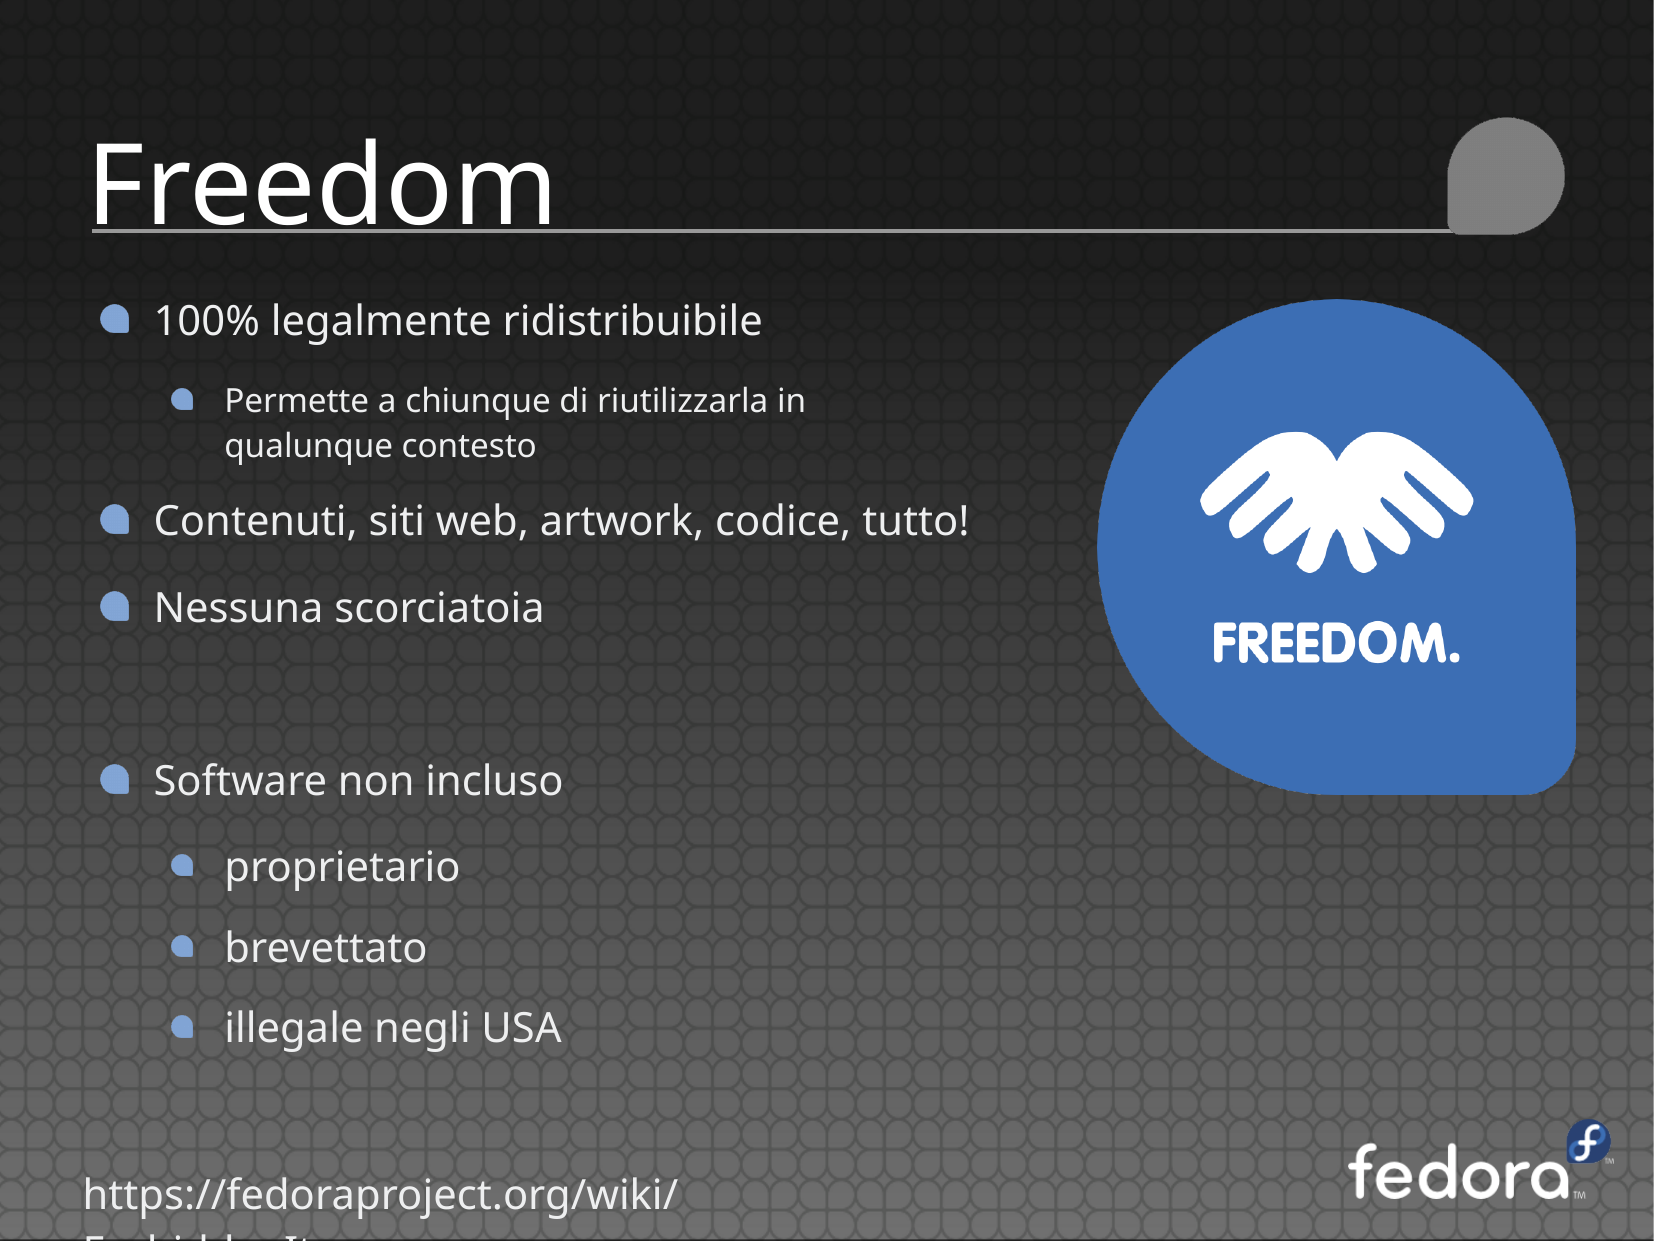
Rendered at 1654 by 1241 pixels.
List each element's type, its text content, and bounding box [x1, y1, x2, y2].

picture [0, 0, 1654, 1241]
title Freedom [86, 112, 1576, 249]
list 100% legalmente ridistribuibile Permette a chiunque di riutilizzarla in qualunque contesto Contenuti, siti web, artwork, codice, tutto! Nessuna scorciatoia Software non incluso proprietario brevettato illegale negli USA https://fedoraproject.org/wiki/ForbiddenItems [82, 290, 976, 1124]
